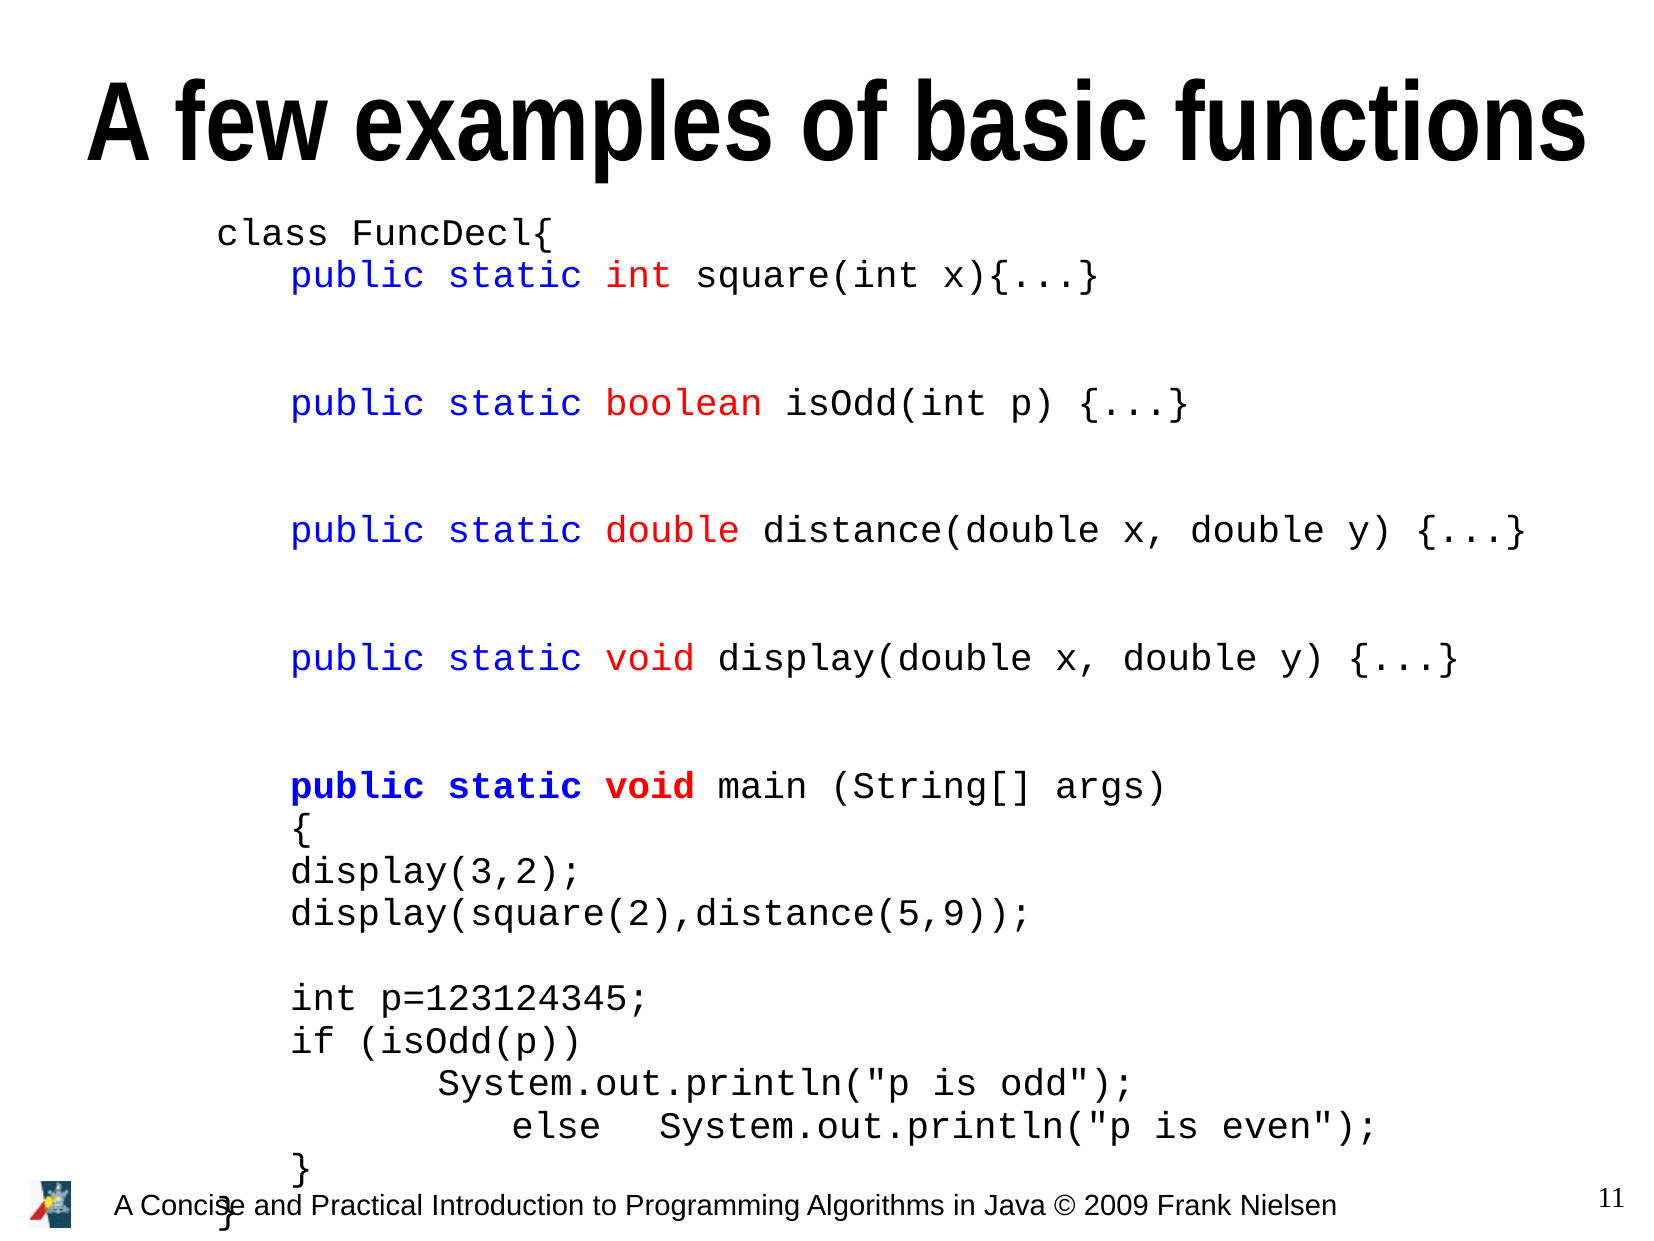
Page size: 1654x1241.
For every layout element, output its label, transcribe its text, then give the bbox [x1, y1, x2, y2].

text_box class FuncDecl{ public static int square(int x){...} public static boolean isOdd(int p) {...} public static double distance(double x, double y) {...} public static void display(double x, double y) {...} public static void main (String[] args) { display(3,2); display(square(2),distance(5,9)); int p=123124345; if (isOdd(p)) System.out.println("p is odd"); else System.out.println("p is even"); } } [201, 206, 1565, 1180]
picture [29, 1181, 71, 1228]
text_box A few examples of basic functions [70, 48, 1605, 192]
